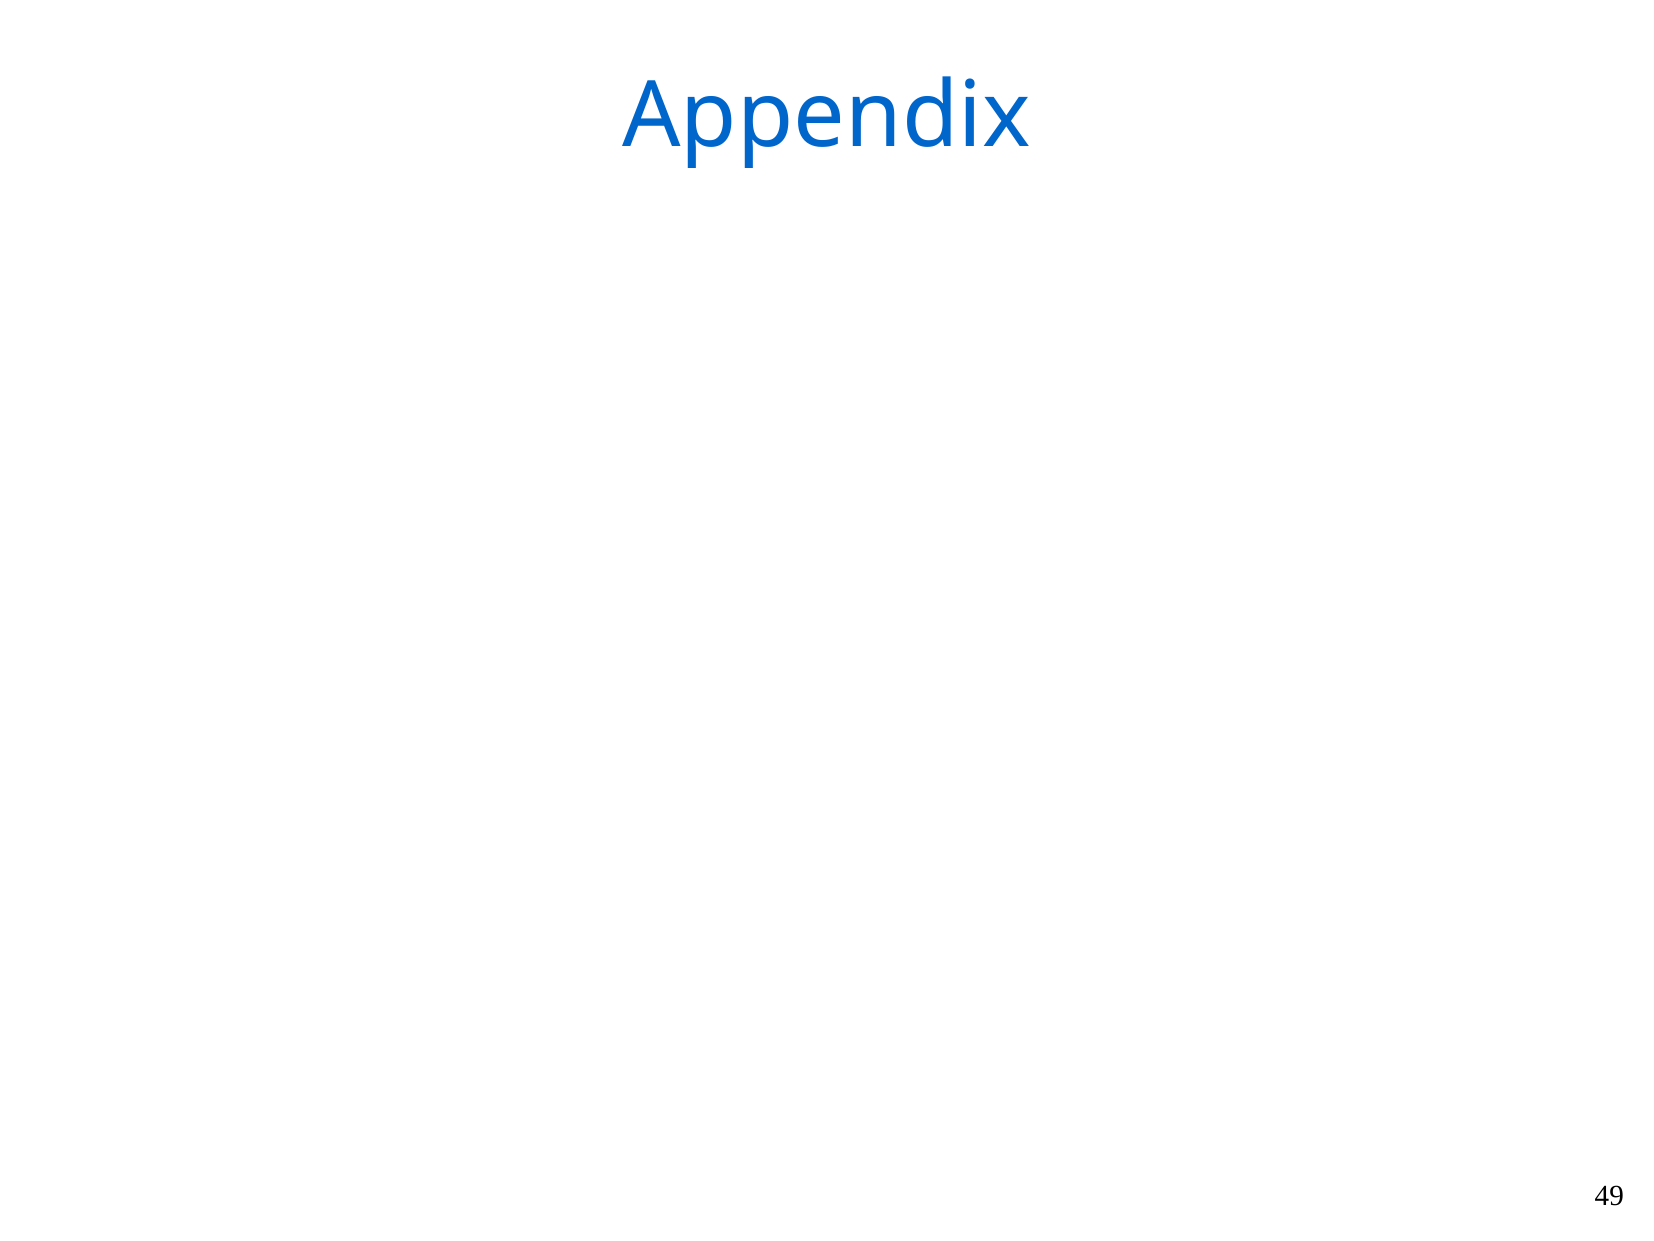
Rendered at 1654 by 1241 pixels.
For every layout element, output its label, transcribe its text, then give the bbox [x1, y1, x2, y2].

title Appendix [0, 8, 1654, 216]
